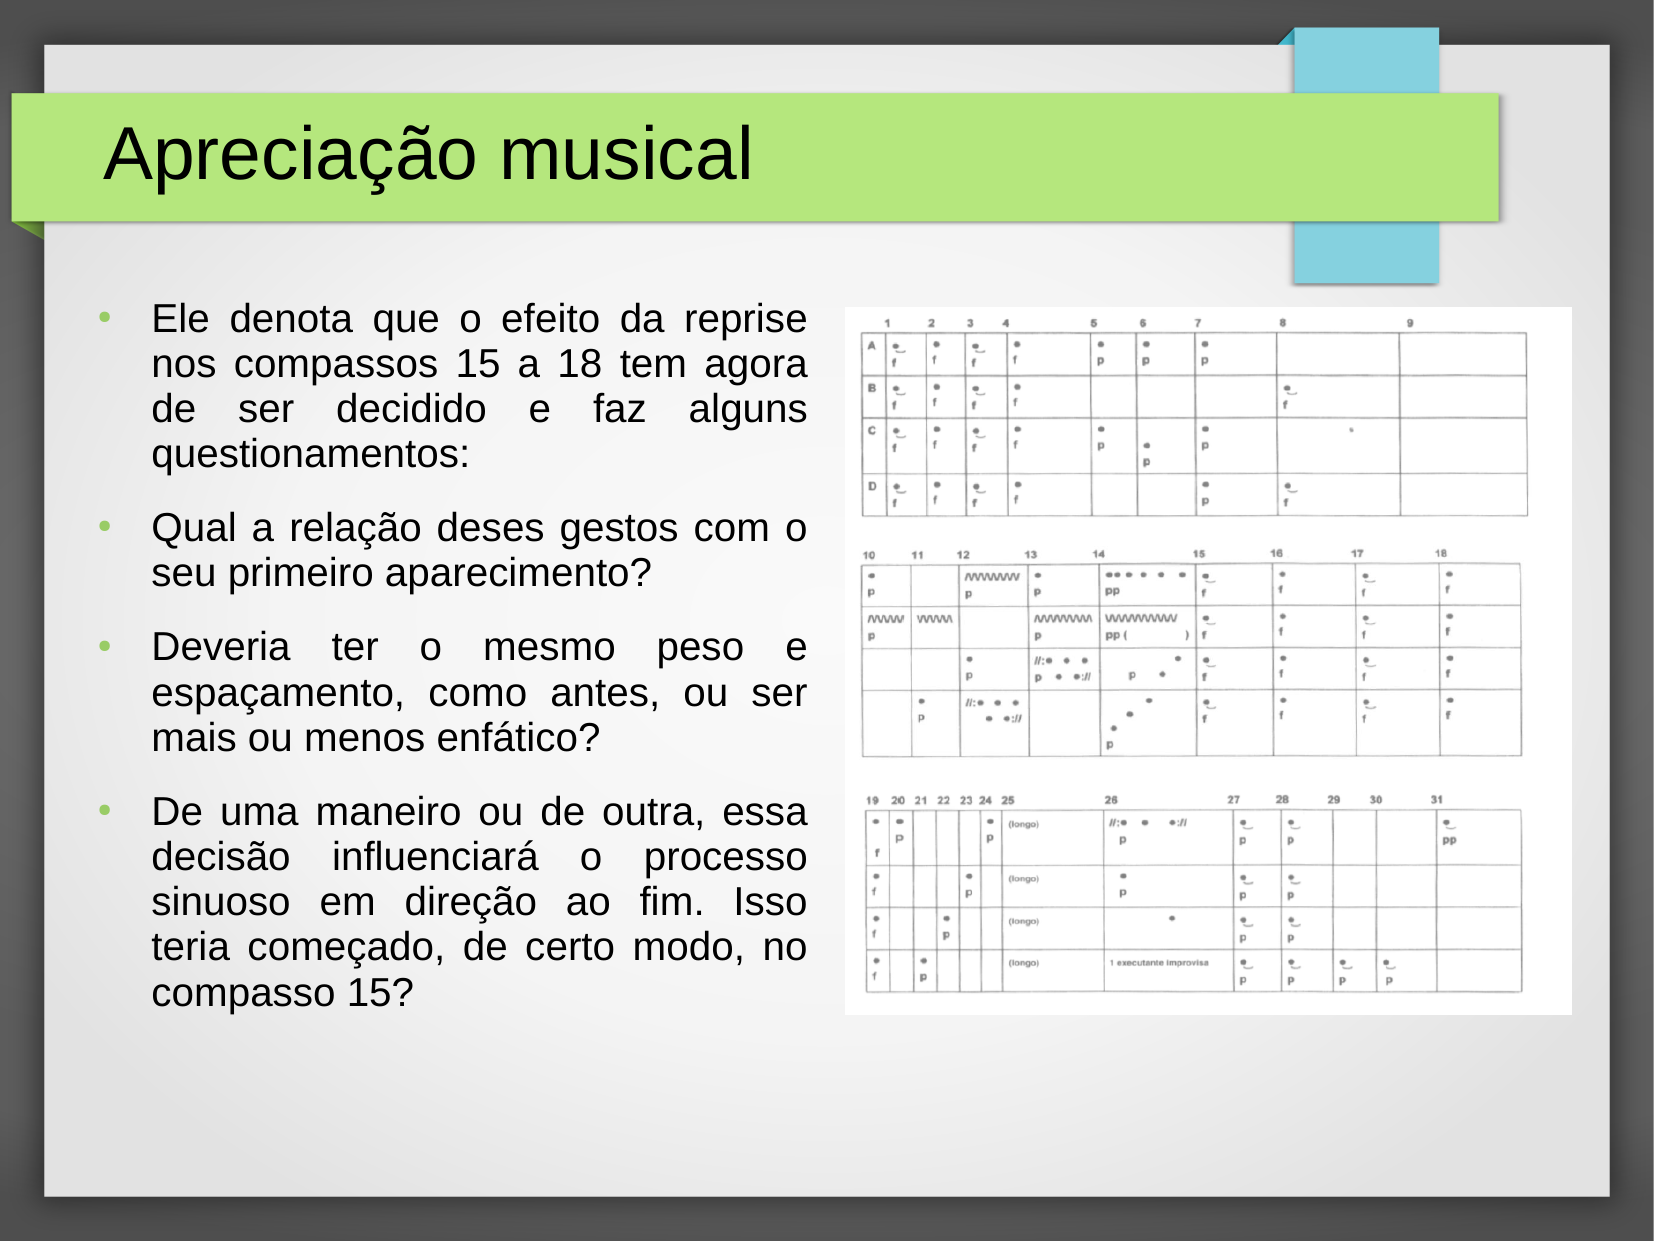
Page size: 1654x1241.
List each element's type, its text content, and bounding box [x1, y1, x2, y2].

title Apreciação musical [82, 94, 1264, 213]
list Ele denota que o efeito da reprise nos compassos 15 a 18 tem agora de ser decidido e faz alguns questionamentos: Qual a relação deses gestos com o seu primeiro aparecimento? Deveria ter o mesmo peso e espaçamento, como antes, ou ser mais ou menos enfático? De uma maneiro ou de outra, essa decisão influenciará o processo sinuoso em direção ao fim. Isso teria começado, de certo modo, no compasso 15? [82, 295, 809, 1015]
picture [0, 0, 1654, 1241]
